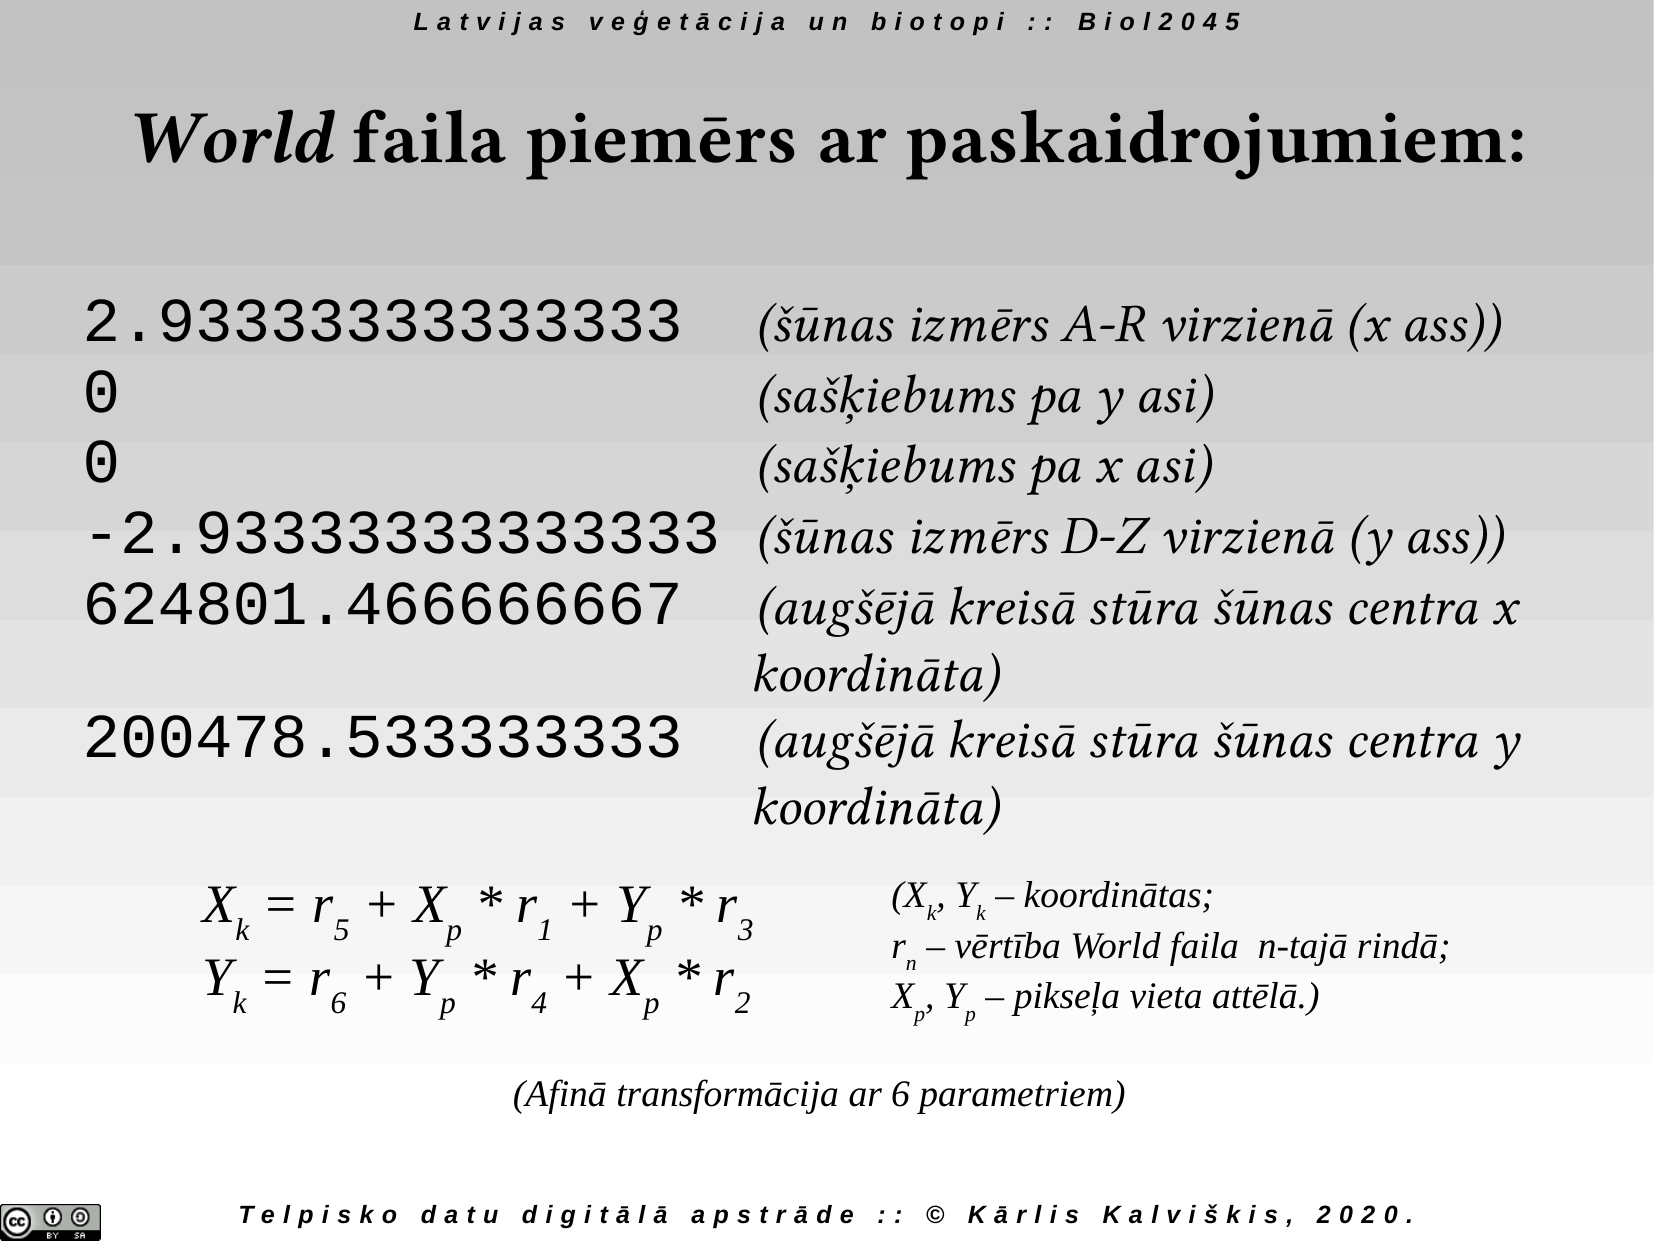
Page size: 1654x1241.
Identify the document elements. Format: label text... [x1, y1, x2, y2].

text_box (Afinā transformācija ar 6 parametriem) [498, 1065, 1141, 1123]
list 2.93333333333333 (šūnas izmērs A-R virzienā (x ass)) 0 (sašķiebums pa y asi) 0 (sašķiebums pa x asi) -2.93333333333333 (šūnas izmērs D-Z virzienā (y ass)) 624801.466666667 (augšējā kreisā stūra šūnas centra x koordināta) 200478.533333333 (augšējā kreisā stūra šūnas centra y koordināta) [82, 289, 1571, 1098]
picture [0, 0, 1654, 1241]
title World faila piemērs ar paskaidrojumiem: [29, 43, 1625, 234]
text_box (Xk, Yk – koordinātas; rn – vērtība World faila n-tajā rindā; Xp, Yp – pikseļa vieta attēlā.) [876, 866, 1467, 1034]
text_box Xk = r5 + Xp * r1 + Yp * r3 Yk = r6 + Yp * r4 + Xp * r2 [187, 866, 779, 1028]
